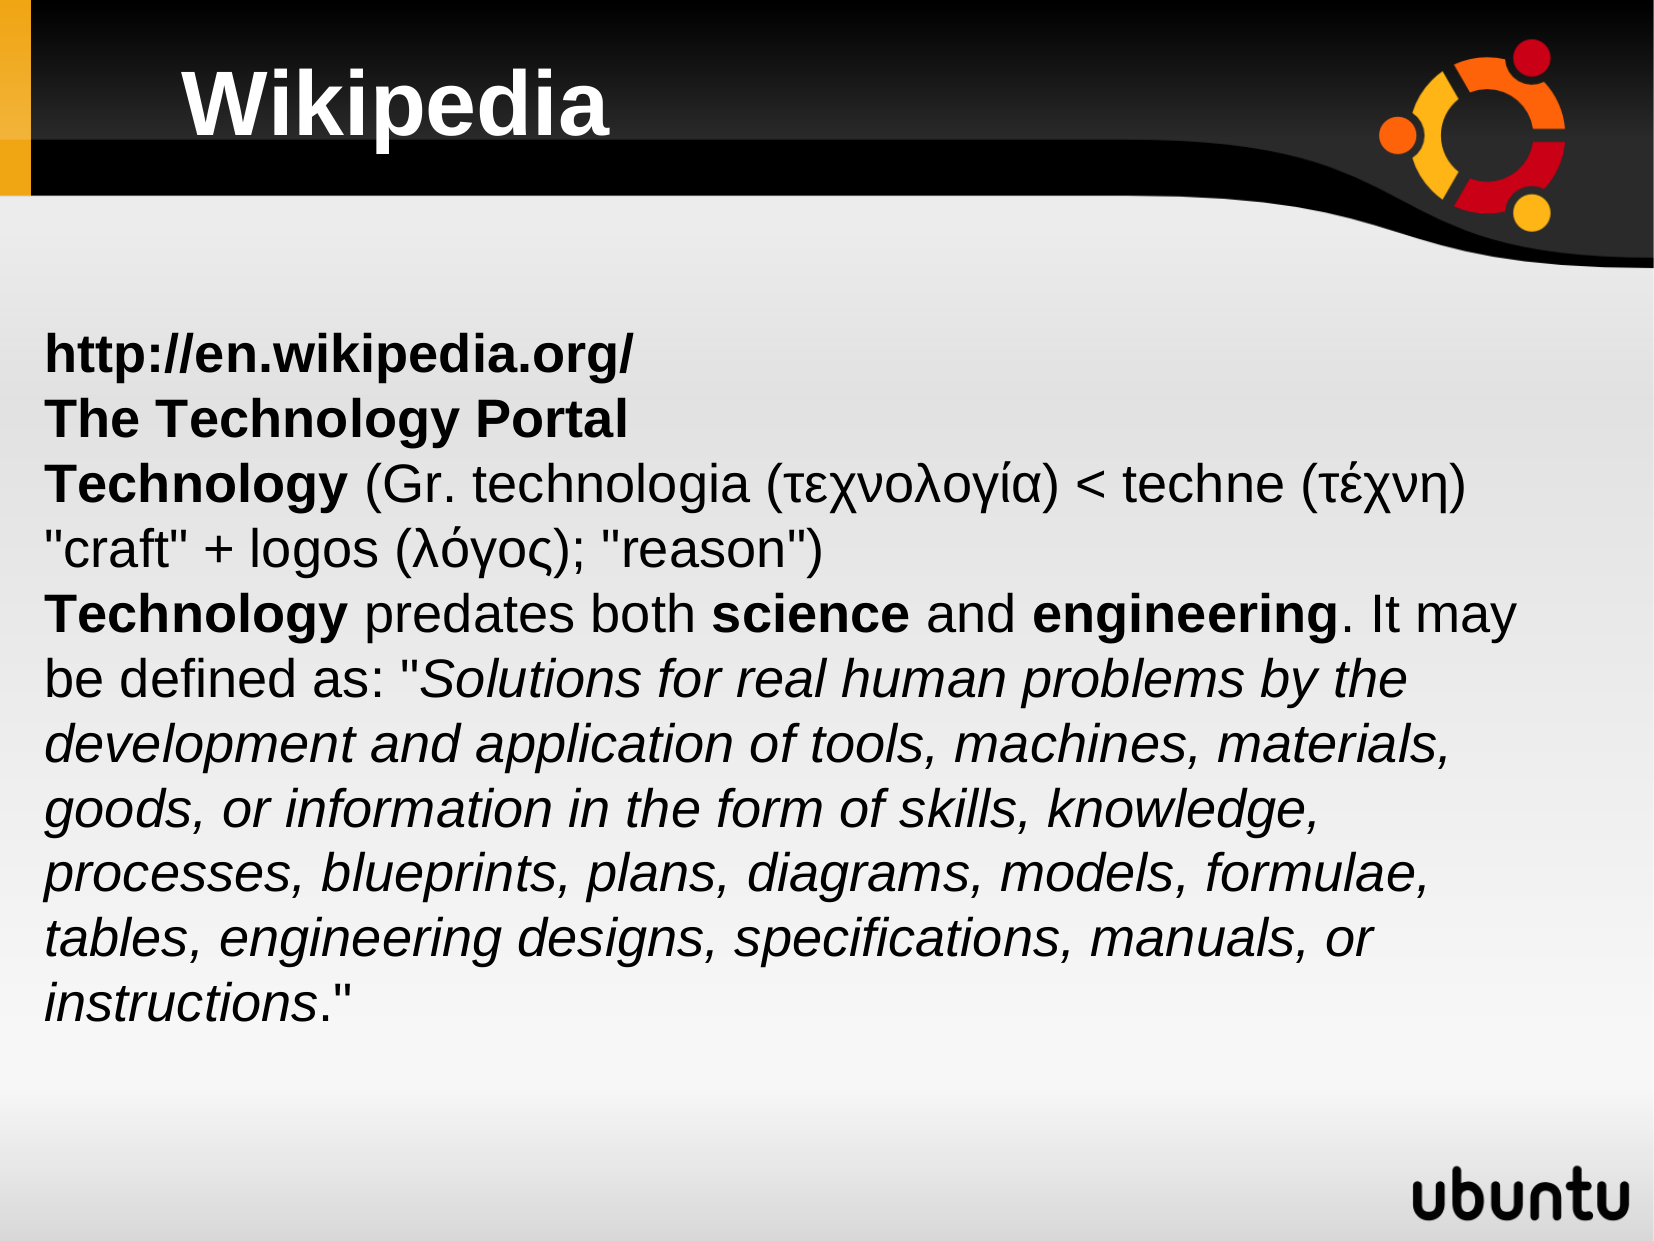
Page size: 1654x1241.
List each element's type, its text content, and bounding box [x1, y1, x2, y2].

text_box http://en.wikipedia.org/ The Technology Portal Technology (Gr. technologia (τεχνολογία) < techne (τέχνη) "craft" + logos (λόγος); "reason") Technology predates both science and engineering. It may be defined as: "Solutions for real human problems by the development and application of tools, machines, materials, goods, or information in the form of skills, knowledge, processes, blueprints, plans, diagrams, models, formulae, tables, engineering designs, specifications, manuals, or instructions." [29, 265, 1595, 1123]
title Wikipedia [88, 0, 703, 207]
picture [0, 0, 1654, 1241]
